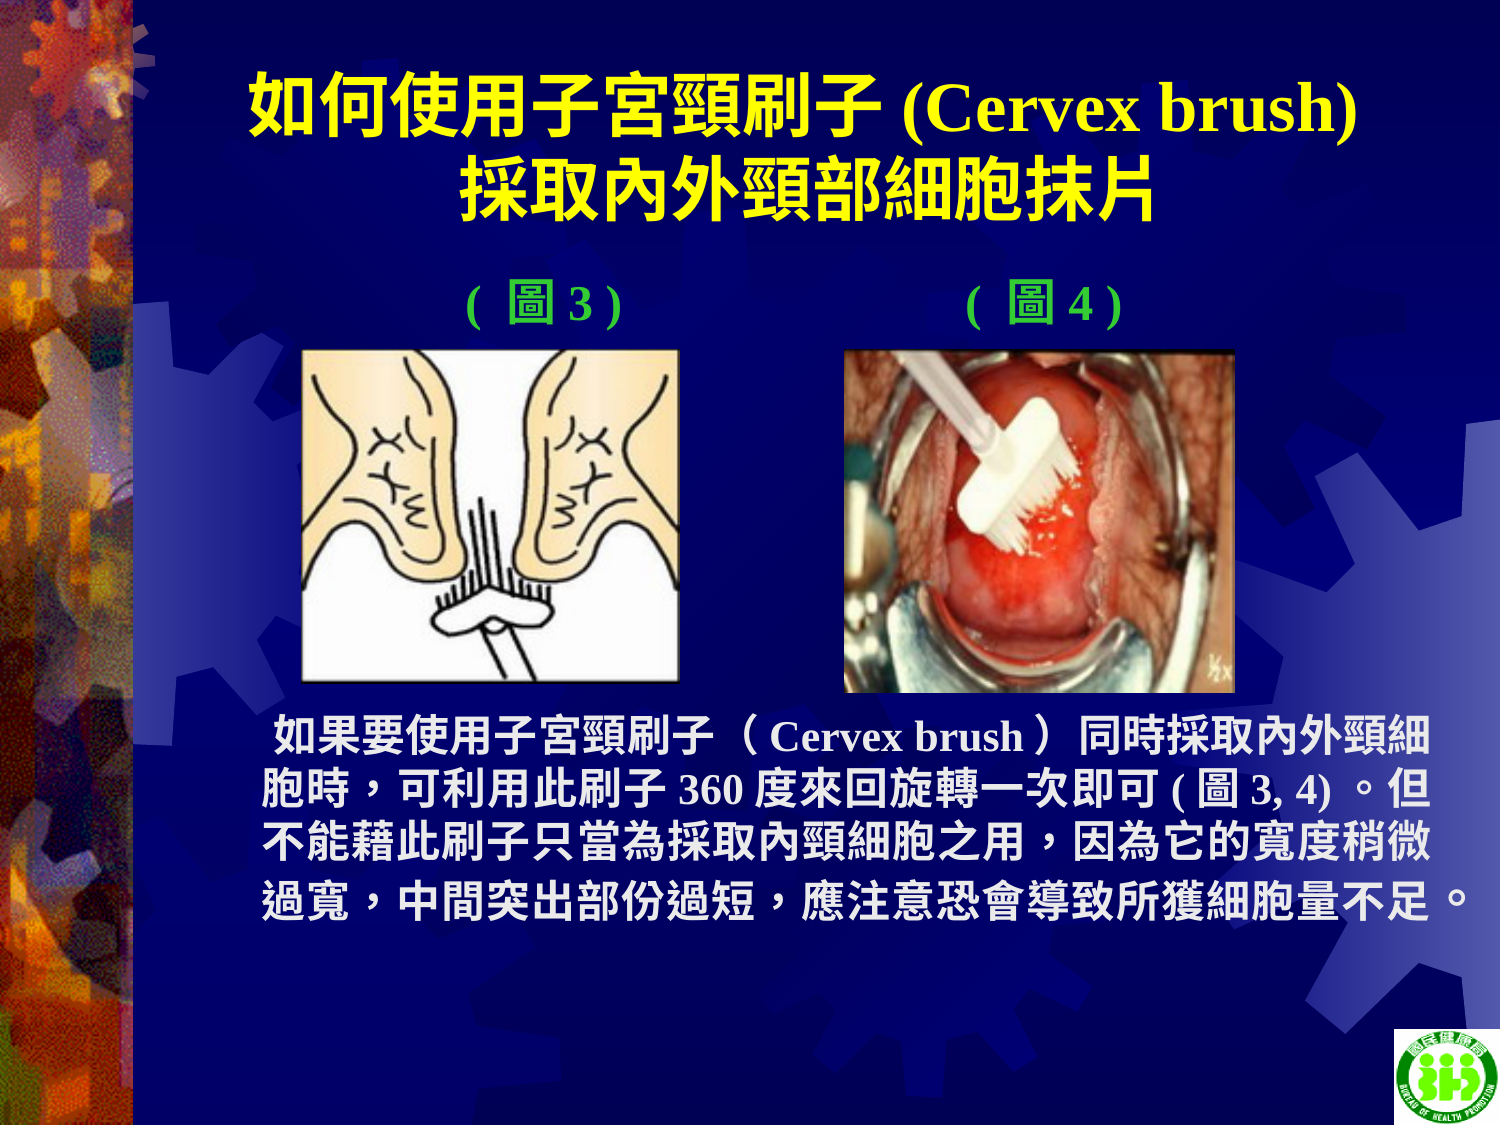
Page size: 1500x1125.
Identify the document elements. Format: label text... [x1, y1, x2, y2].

picture [301, 350, 680, 684]
list 如果要使用子宮頸刷子（Cervex brush）同時採取內外頸細胞時，可利用此刷子360度來回旋轉一次即可(圖3, 4)。但不能藉此刷子只當為採取內頸細胞之用，因為它的寬度稍微過寬，中間突出部份過短，應注意恐會導致所獲細胞量不足。 [147, 699, 1447, 988]
text_box ( 圖4 ) [950, 262, 1213, 338]
picture [844, 350, 1235, 694]
text_box ( 圖3 ) [450, 262, 700, 338]
title 如何使用子宮頸刷子(Cervex brush) 採取內外頸部細胞抹片 [174, 50, 1450, 238]
